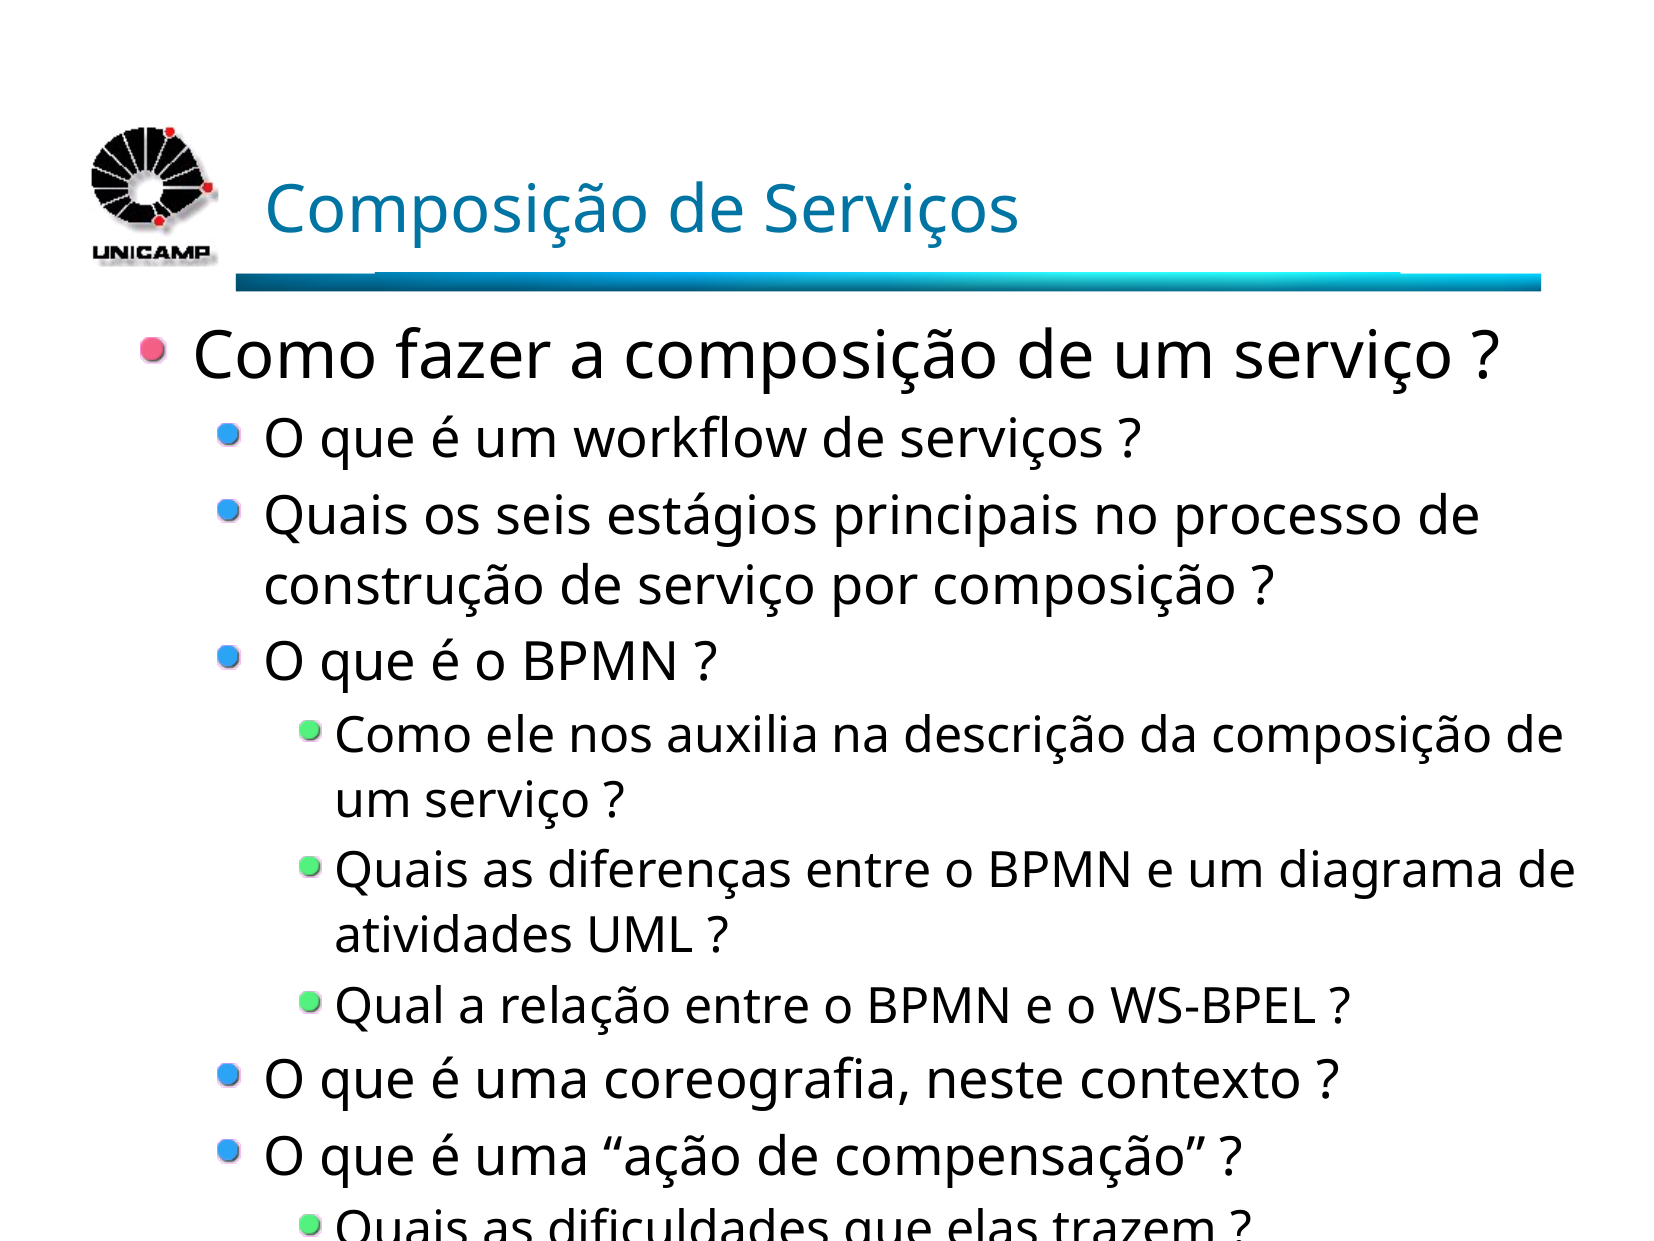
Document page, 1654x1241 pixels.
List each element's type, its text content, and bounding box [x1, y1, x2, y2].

list Como fazer a composição de um serviço ? O que é um workflow de serviços ? Quais os seis estágios principais no processo de construção de serviço por composição ? O que é o BPMN ? Como ele nos auxilia na descrição da composição de um serviço ? Quais as diferenças entre o BPMN e um diagrama de atividades UML ? Qual a relação entre o BPMN e o WS-BPEL ? O que é uma coreografia, neste contexto ? O que é uma “ação de compensação” ? Quais as dificuldades que elas trazem ? [121, 309, 1625, 1167]
picture [298, 1213, 323, 1238]
picture [125, 272, 1654, 295]
title Composição de Serviços [264, 57, 1534, 250]
